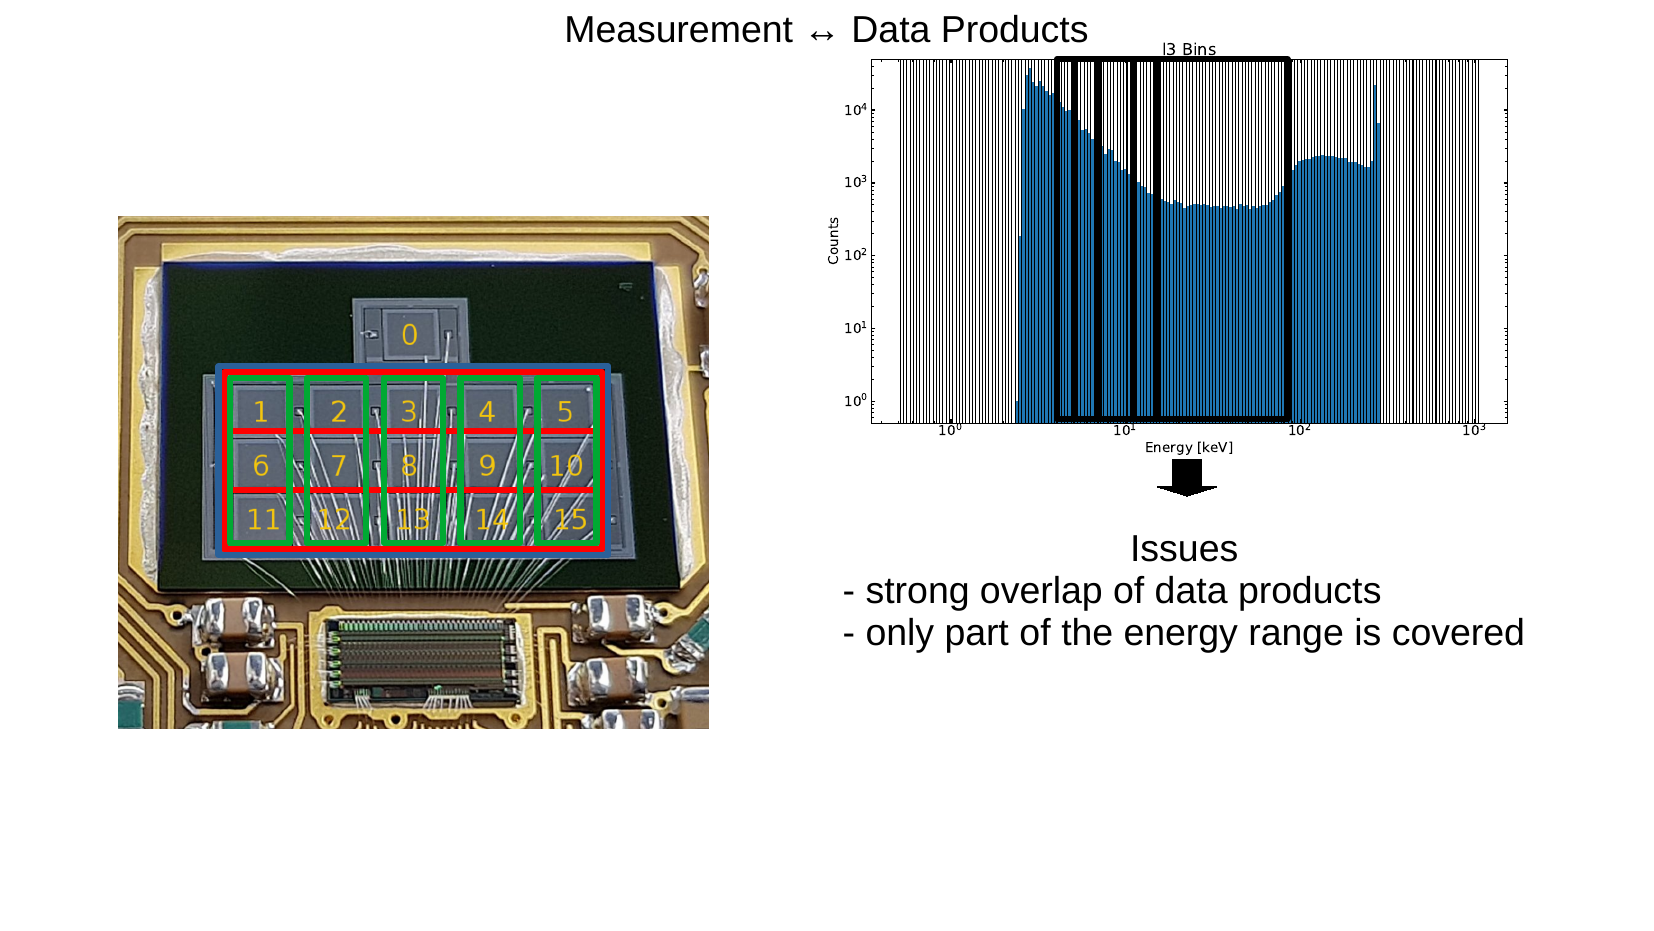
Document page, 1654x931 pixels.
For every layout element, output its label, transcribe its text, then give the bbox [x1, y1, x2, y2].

text_box Measurement ↔ Data Products [549, 1, 1104, 58]
text_box [1157, 459, 1217, 497]
picture [1060, 62, 1072, 416]
picture [1161, 62, 1284, 416]
picture [118, 216, 709, 729]
picture [1102, 62, 1131, 416]
picture [1137, 62, 1154, 416]
picture [768, 2, 1591, 476]
text_box Issues - strong overlap of data products - only part of the energy range is covered [828, 520, 1541, 661]
picture [1078, 62, 1095, 416]
